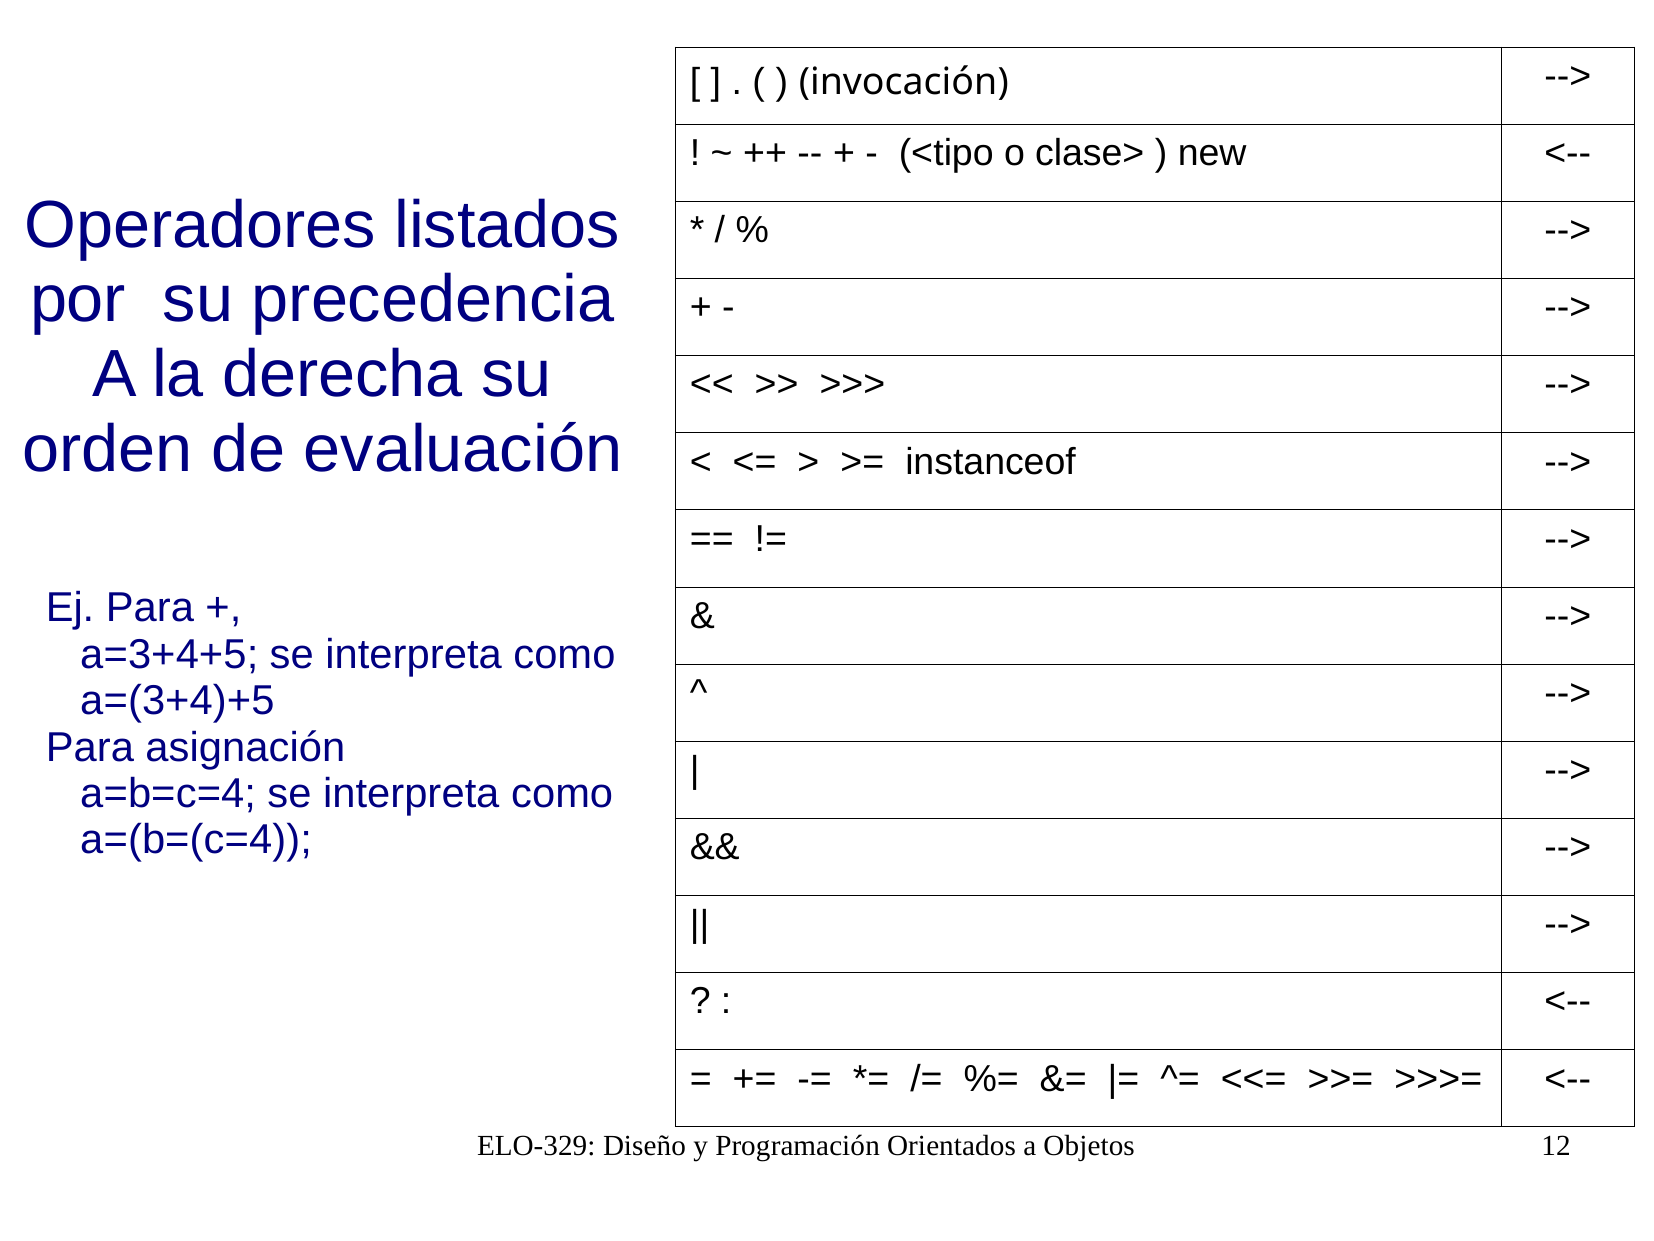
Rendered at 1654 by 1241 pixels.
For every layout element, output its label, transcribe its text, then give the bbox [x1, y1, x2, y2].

table_cell ^ [676, 665, 1501, 741]
table_cell --> [1502, 665, 1634, 741]
table_cell <-- [1502, 973, 1634, 1049]
table_header --> [1502, 48, 1634, 124]
table_cell = += -= *= /= %= &= |= ^= <<= >>= >>>= [676, 1050, 1501, 1126]
table_cell + - [676, 279, 1501, 355]
table_cell == != [676, 510, 1501, 587]
table_cell --> [1502, 202, 1634, 278]
table_cell ! ~ ++ -- + - (<tipo o clase> ) new [676, 125, 1501, 201]
table_cell << >> >>> [676, 356, 1501, 432]
table_cell ? : [676, 973, 1501, 1049]
table_cell --> [1502, 896, 1634, 972]
table_cell --> [1502, 510, 1634, 587]
table_cell --> [1502, 279, 1634, 355]
title Ej. Para +, a=3+4+5; se interpreta como a=(3+4)+5 Para asignación a=b=c=4; se interpreta como a=(b=(c=4)); [45, 567, 652, 880]
table_cell --> [1502, 742, 1634, 818]
table_cell --> [1502, 588, 1634, 664]
table_cell --> [1502, 356, 1634, 432]
table_header [ ] . ( ) (invocación) [676, 48, 1501, 124]
table_cell & [676, 588, 1501, 664]
table_cell --> [1502, 819, 1634, 895]
table_cell --> [1502, 433, 1634, 509]
table_cell || [676, 896, 1501, 972]
table_cell | [676, 742, 1501, 818]
table_cell <-- [1502, 125, 1634, 201]
title Operadores listados por su precedencia A la derecha su orden de evaluación [7, 170, 638, 503]
table_cell <-- [1502, 1050, 1634, 1126]
table_cell < <= > >= instanceof [676, 433, 1501, 509]
table_cell && [676, 819, 1501, 895]
table_cell * / % [676, 202, 1501, 278]
